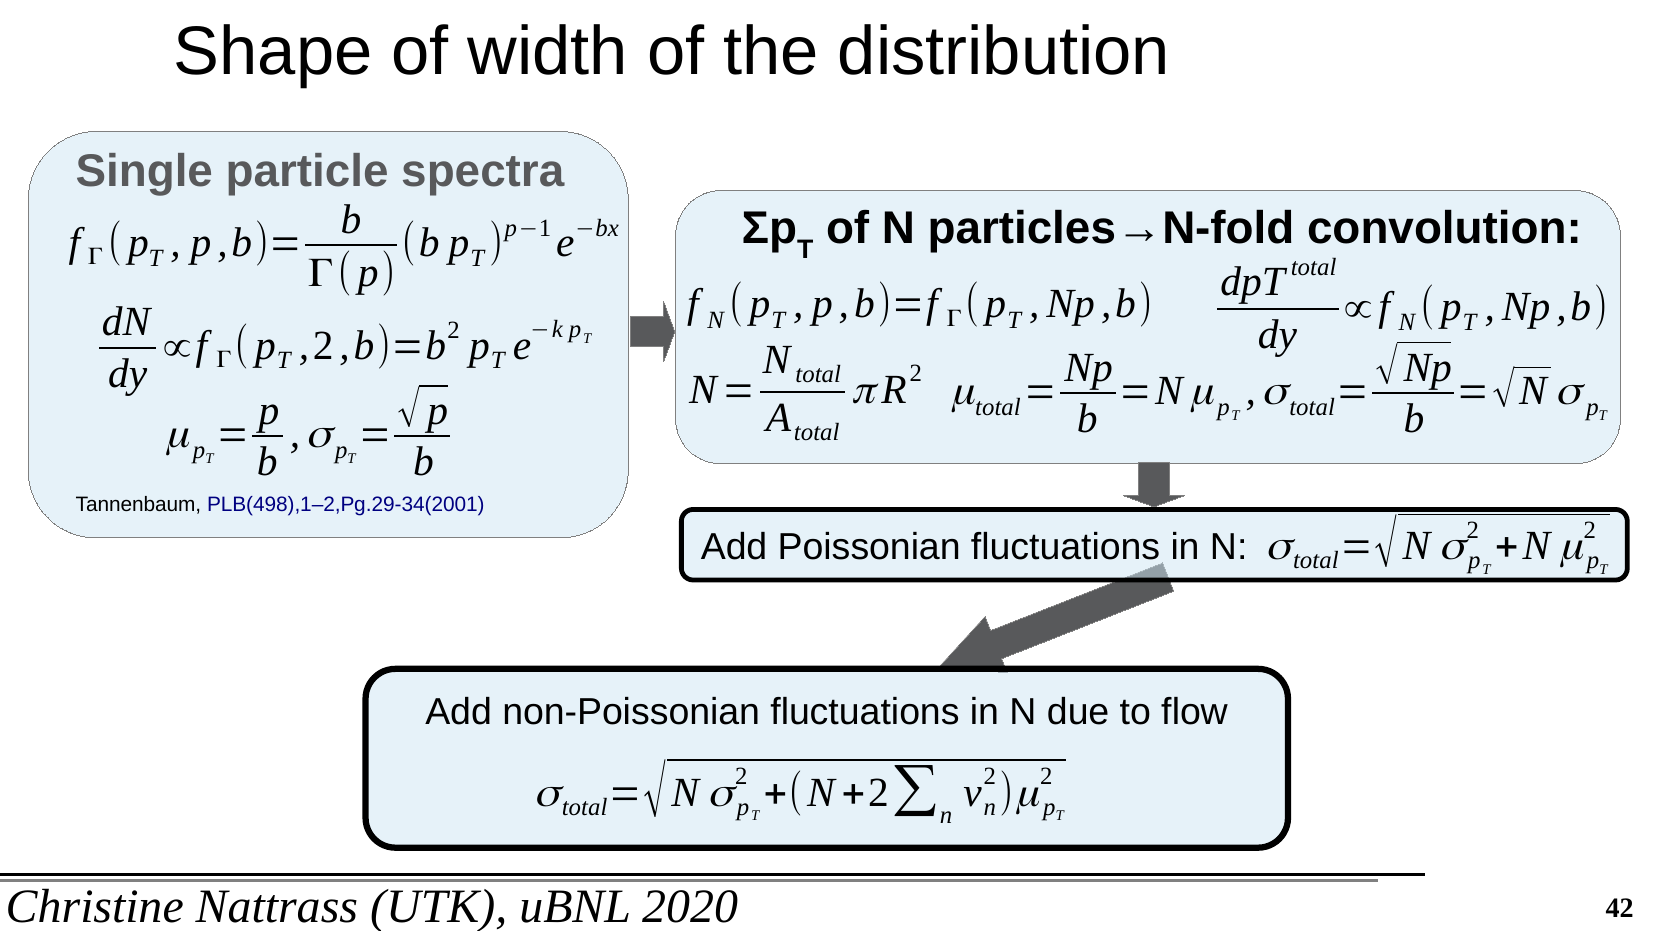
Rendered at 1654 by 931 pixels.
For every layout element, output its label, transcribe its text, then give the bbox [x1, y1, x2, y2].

text_box [365, 617, 1288, 848]
chart [1258, 512, 1616, 579]
text_box [630, 190, 1614, 507]
text_box [69, 131, 588, 137]
text_box Add non-Poissonian fluctuations in N due to flow [410, 682, 1243, 740]
text_box [681, 509, 1628, 581]
chart [60, 204, 626, 485]
text_box [1601, 198, 1621, 440]
chart [679, 279, 1159, 333]
text_box [28, 141, 158, 528]
chart [527, 757, 1072, 829]
chart [681, 335, 928, 446]
text_box Tannenbaum, PLB(498),1–2,Pg.29-34(2001) [60, 485, 526, 547]
text_box Add Poissonian fluctuations in N: [686, 517, 1283, 617]
chart [944, 253, 1615, 443]
title Shape of width of the distribution [0, 0, 1363, 154]
text_box Single particle spectra [60, 137, 661, 204]
text_box [459, 204, 629, 538]
text_box ΣpT of N particles→N-fold convolution: [726, 194, 1601, 273]
